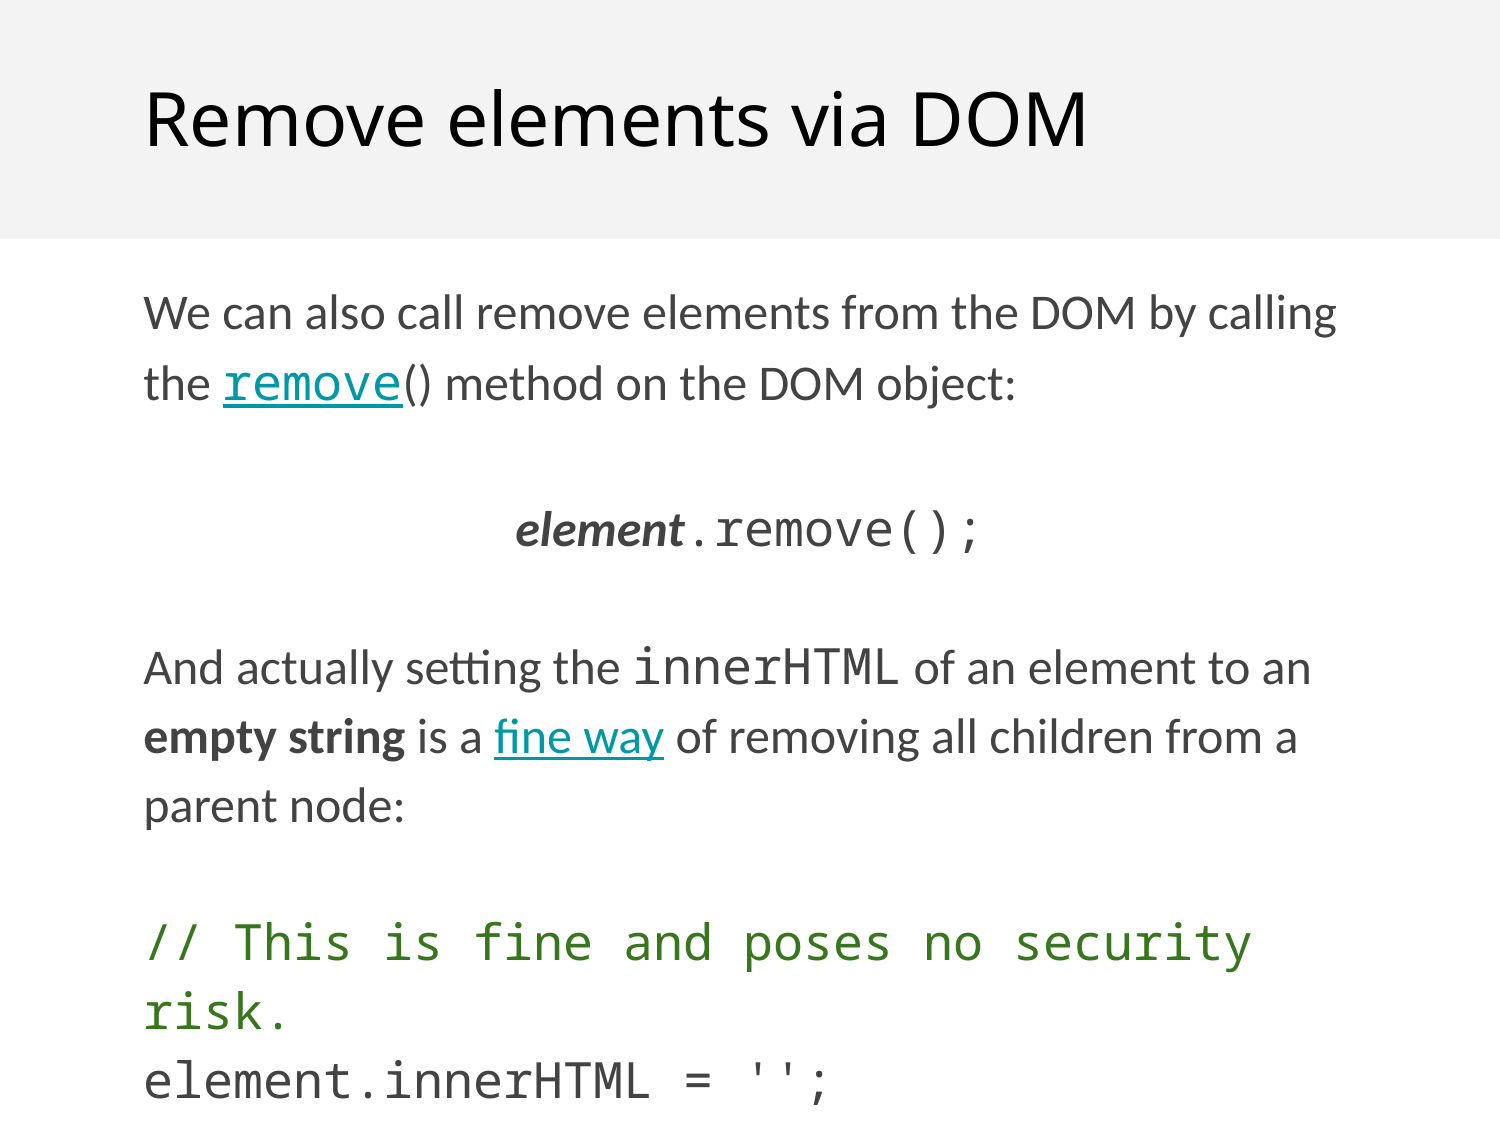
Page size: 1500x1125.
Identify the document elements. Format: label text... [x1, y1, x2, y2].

list We can also call remove elements from the DOM by calling the remove() method on the DOM object: element.remove(); And actually setting the innerHTML of an element to an empty string is a fine way of removing all children from a parent node: // This is fine and poses no security risk. element.innerHTML = ''; [128, 255, 1372, 1004]
title Remove elements via DOM [128, 56, 1372, 183]
